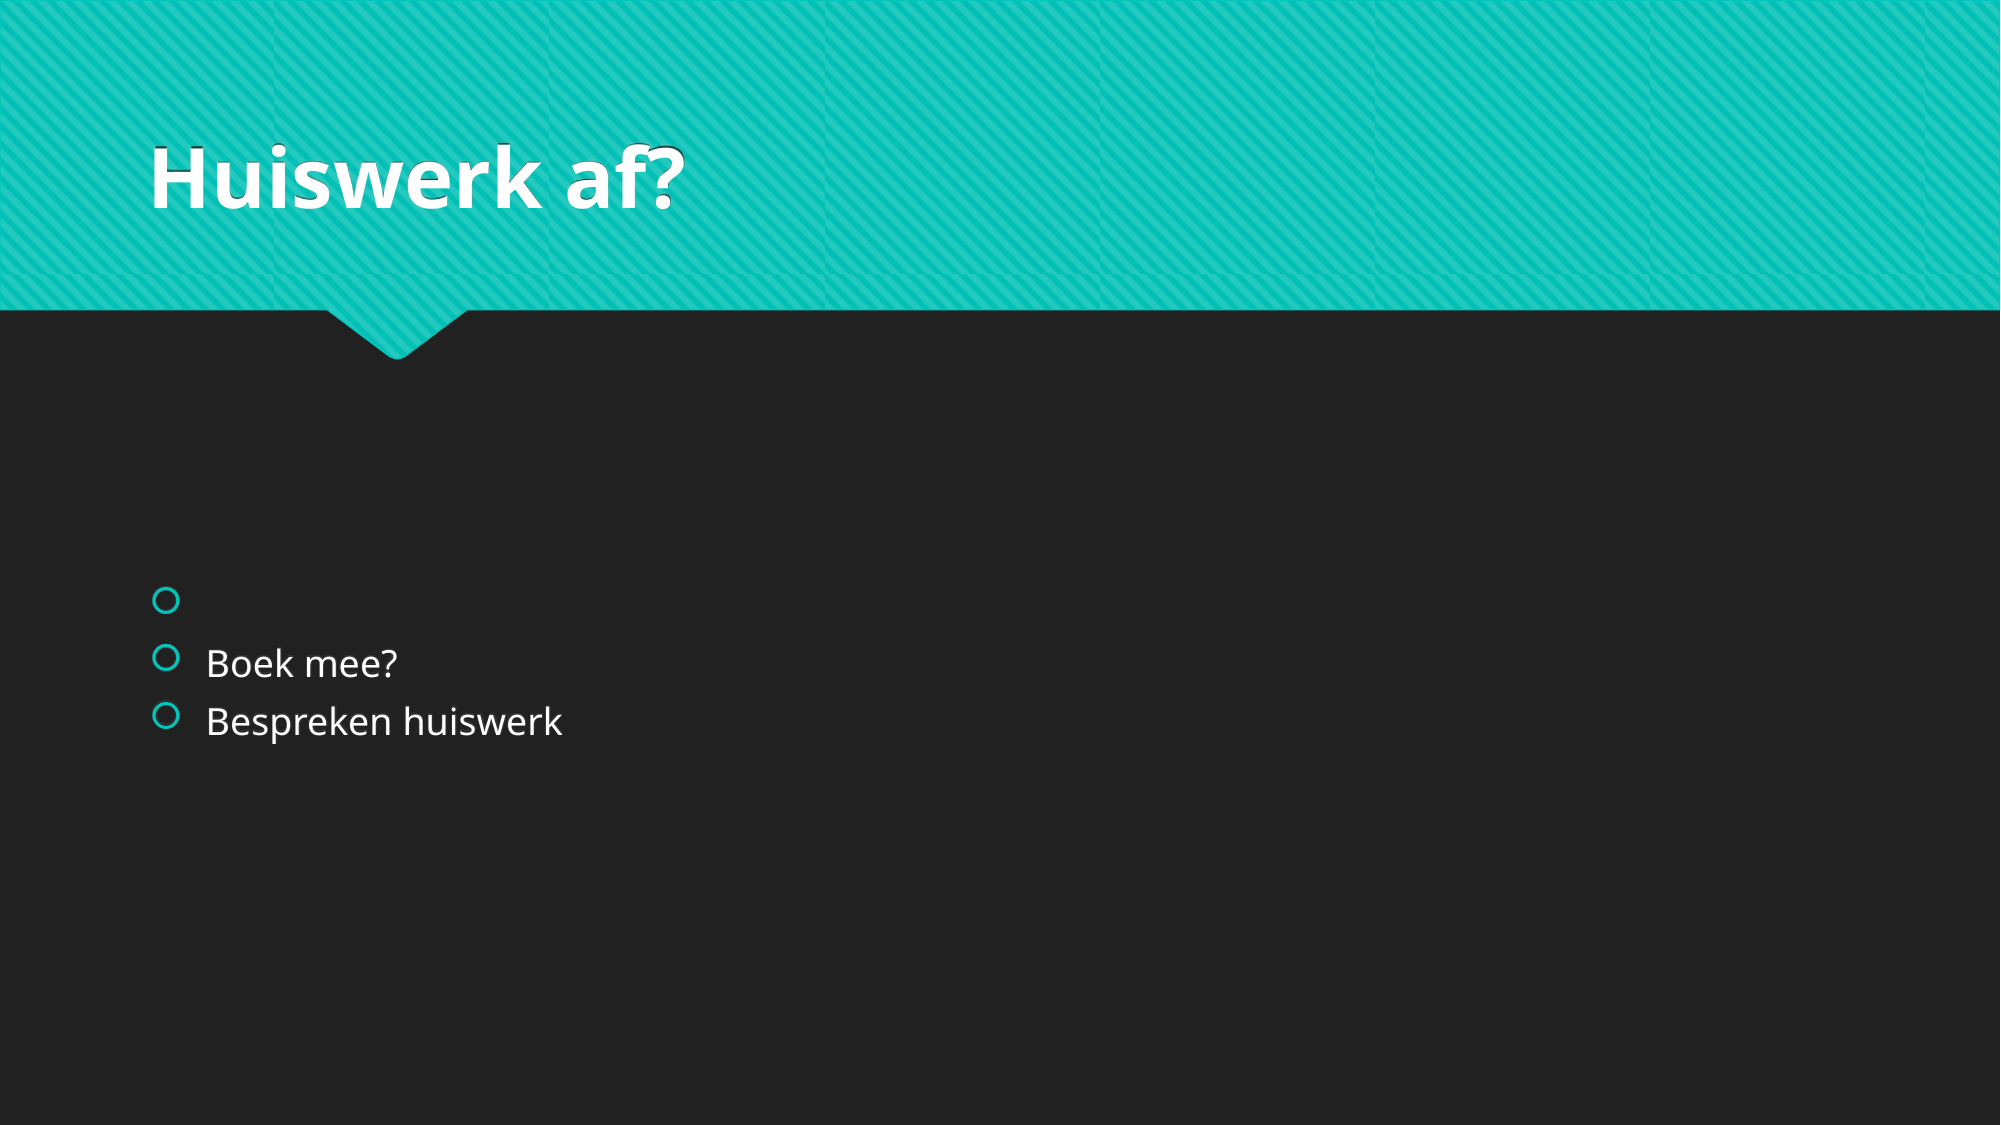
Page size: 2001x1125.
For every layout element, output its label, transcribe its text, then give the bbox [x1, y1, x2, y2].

title Huiswerk af? [132, 73, 1868, 233]
list Boek mee? Bespreken huiswerk [134, 364, 1866, 962]
